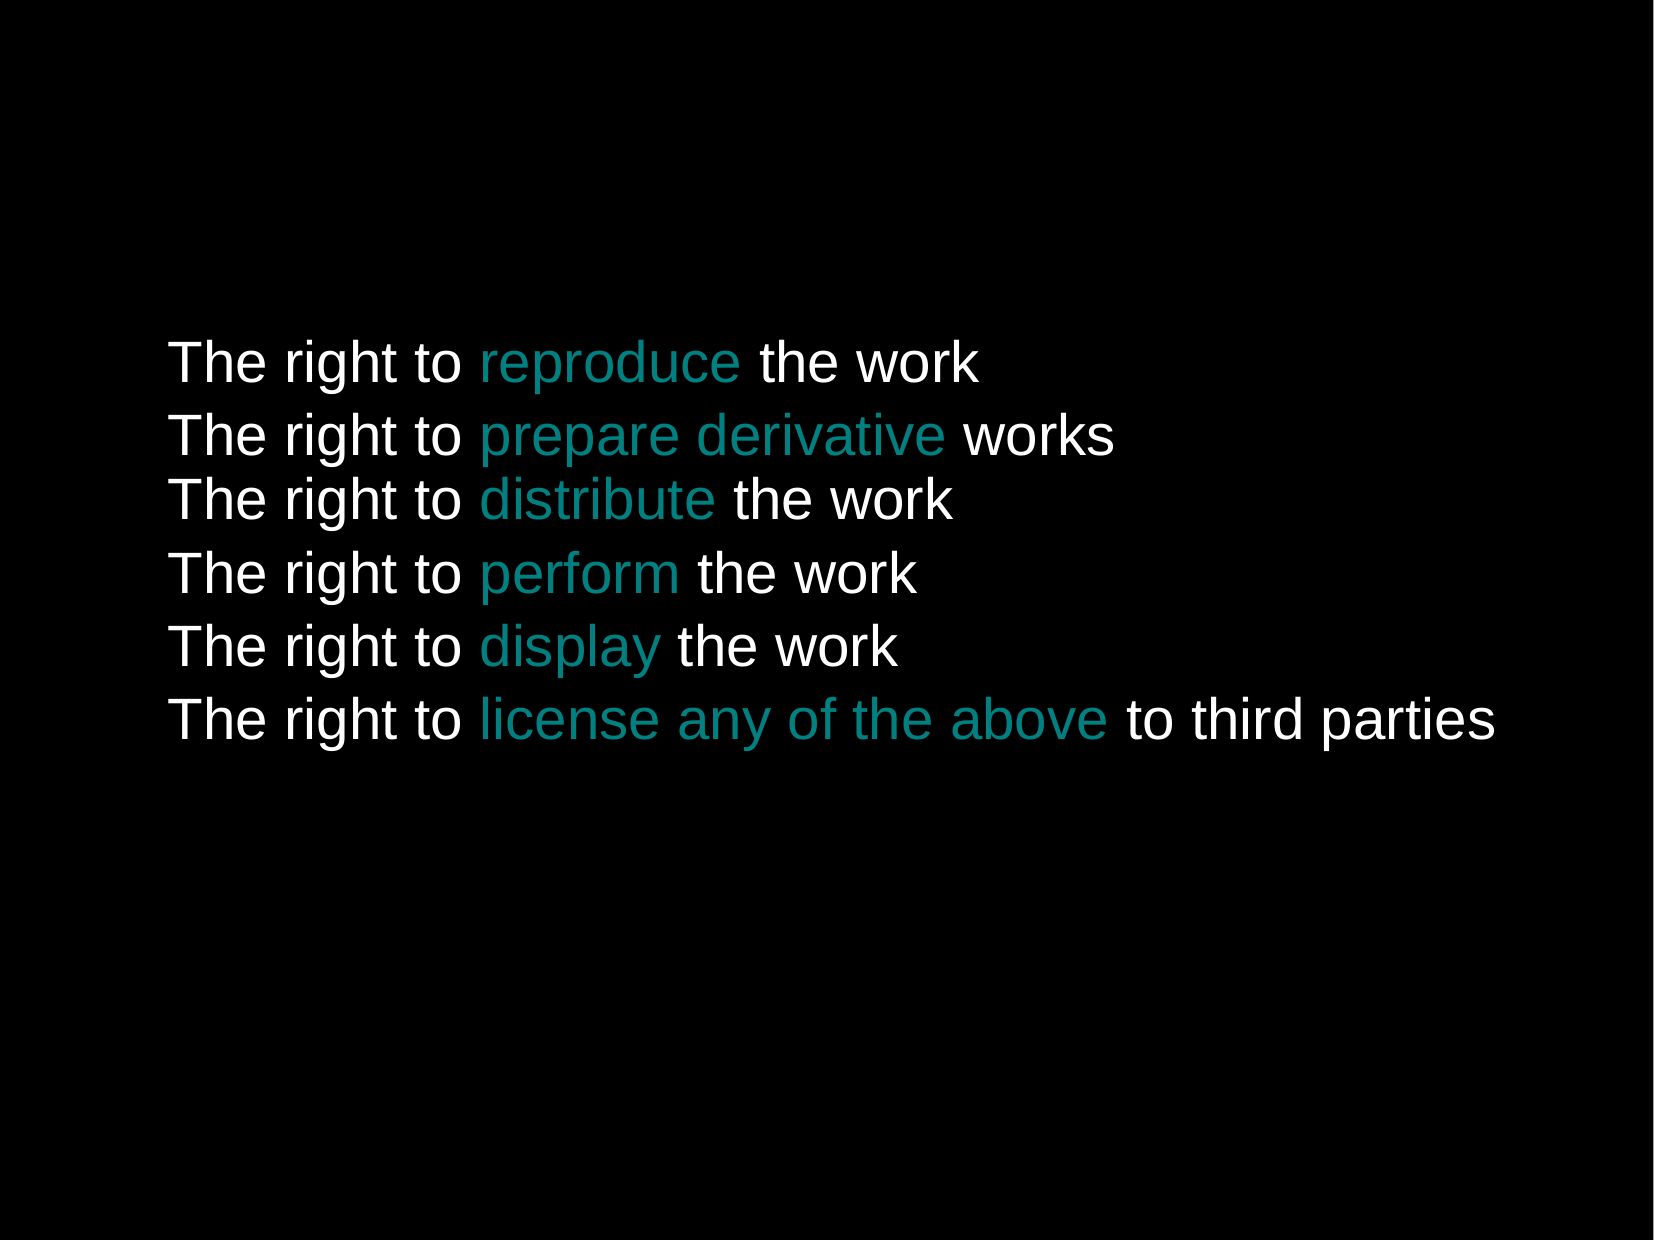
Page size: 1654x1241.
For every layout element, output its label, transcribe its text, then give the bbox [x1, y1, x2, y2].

text_box The right to reproduce the work The right to prepare derivative works The right to distribute the work The right to perform the work The right to display the work The right to license any of the above to third parties [153, 328, 1512, 863]
